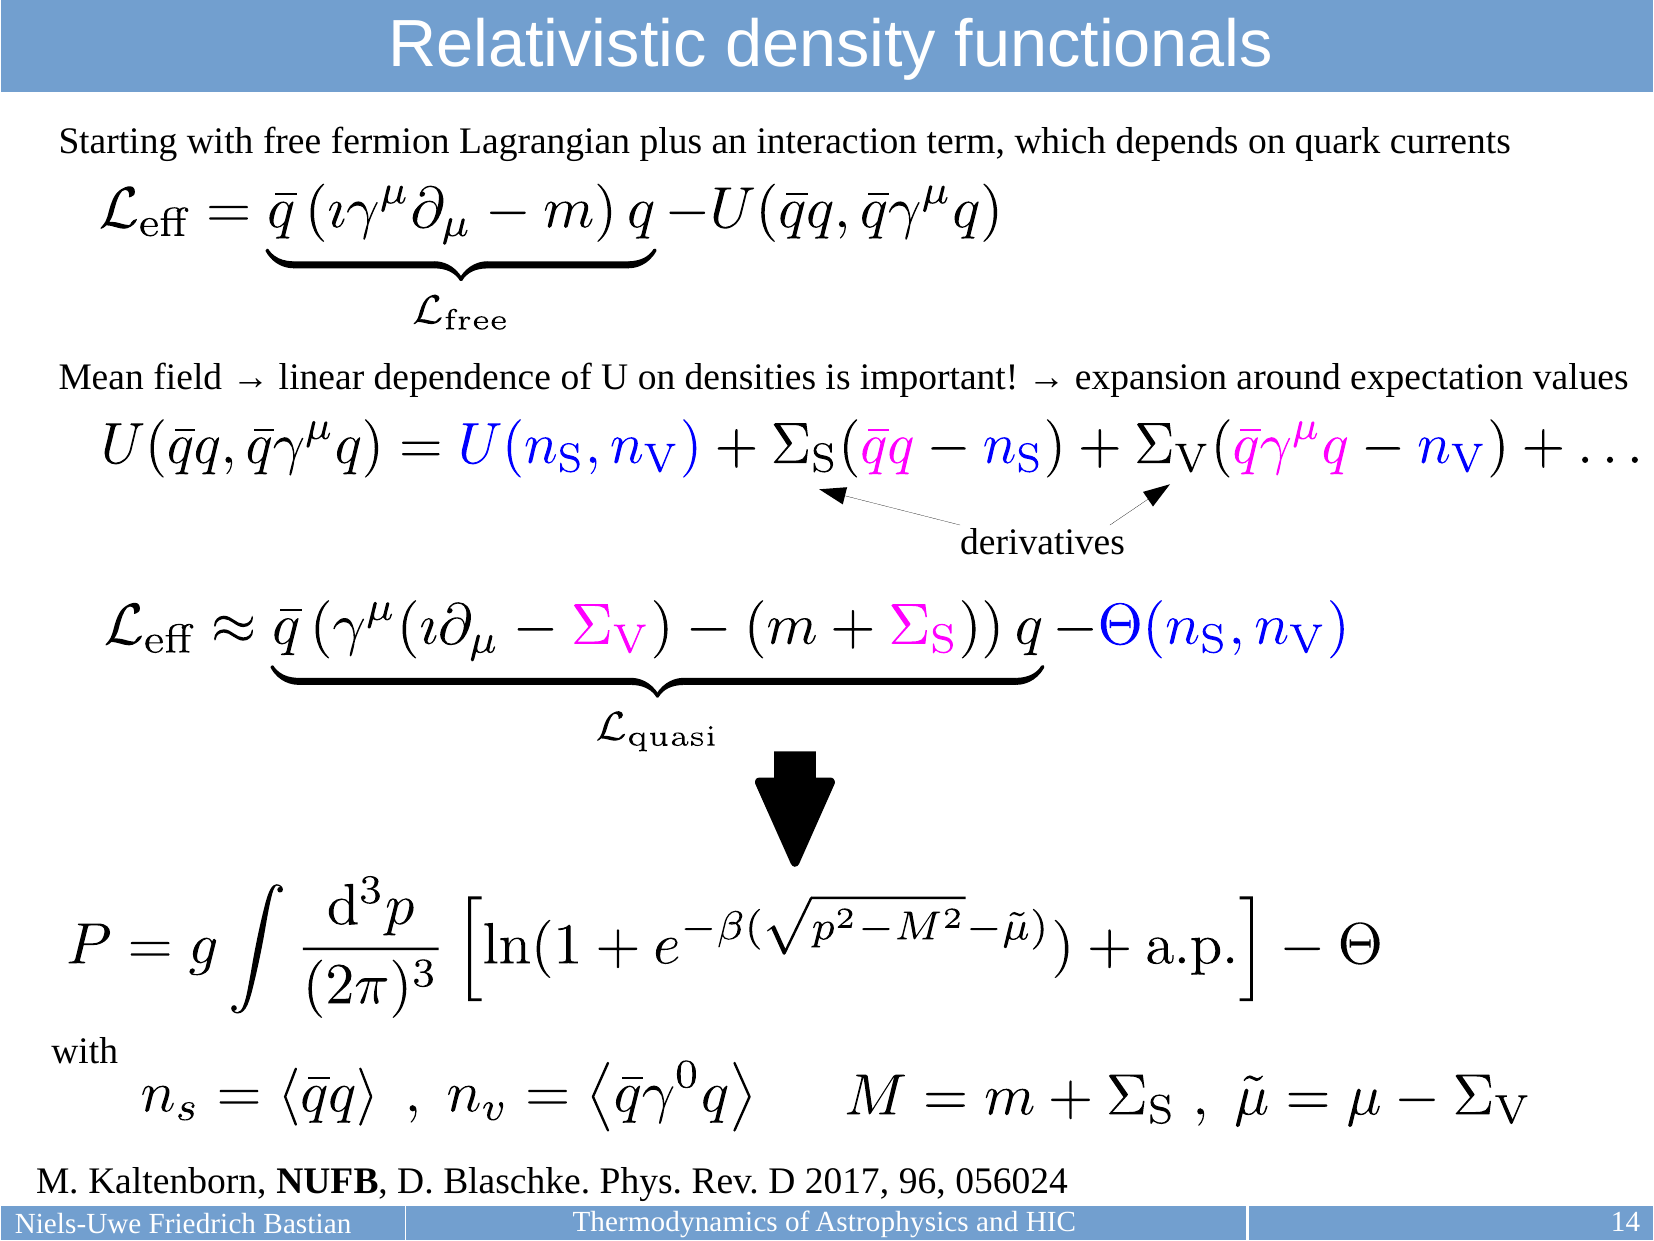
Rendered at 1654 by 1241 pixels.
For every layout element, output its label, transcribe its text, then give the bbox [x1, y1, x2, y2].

text_box [98, 183, 1003, 330]
text_box M. Kaltenborn, NUFB, D. Blaschke. Phys. Rev. D 2017, 96, 056024 [21, 1152, 1084, 1209]
text_box [103, 600, 1350, 752]
text_box [140, 1060, 757, 1132]
text_box [100, 419, 1643, 478]
text_box [66, 875, 1383, 1018]
text_box with [36, 1022, 133, 1080]
text_box Starting with free fermion Lagrangian plus an interaction term, which depends on quark currents [43, 112, 1567, 170]
text_box [844, 1074, 1530, 1128]
text_box Mean field → linear dependence of U on densities is important! → expansion around expectation values [43, 348, 1646, 406]
text_box derivatives [945, 513, 1141, 571]
title Relativistic density functionals [86, 5, 1576, 81]
